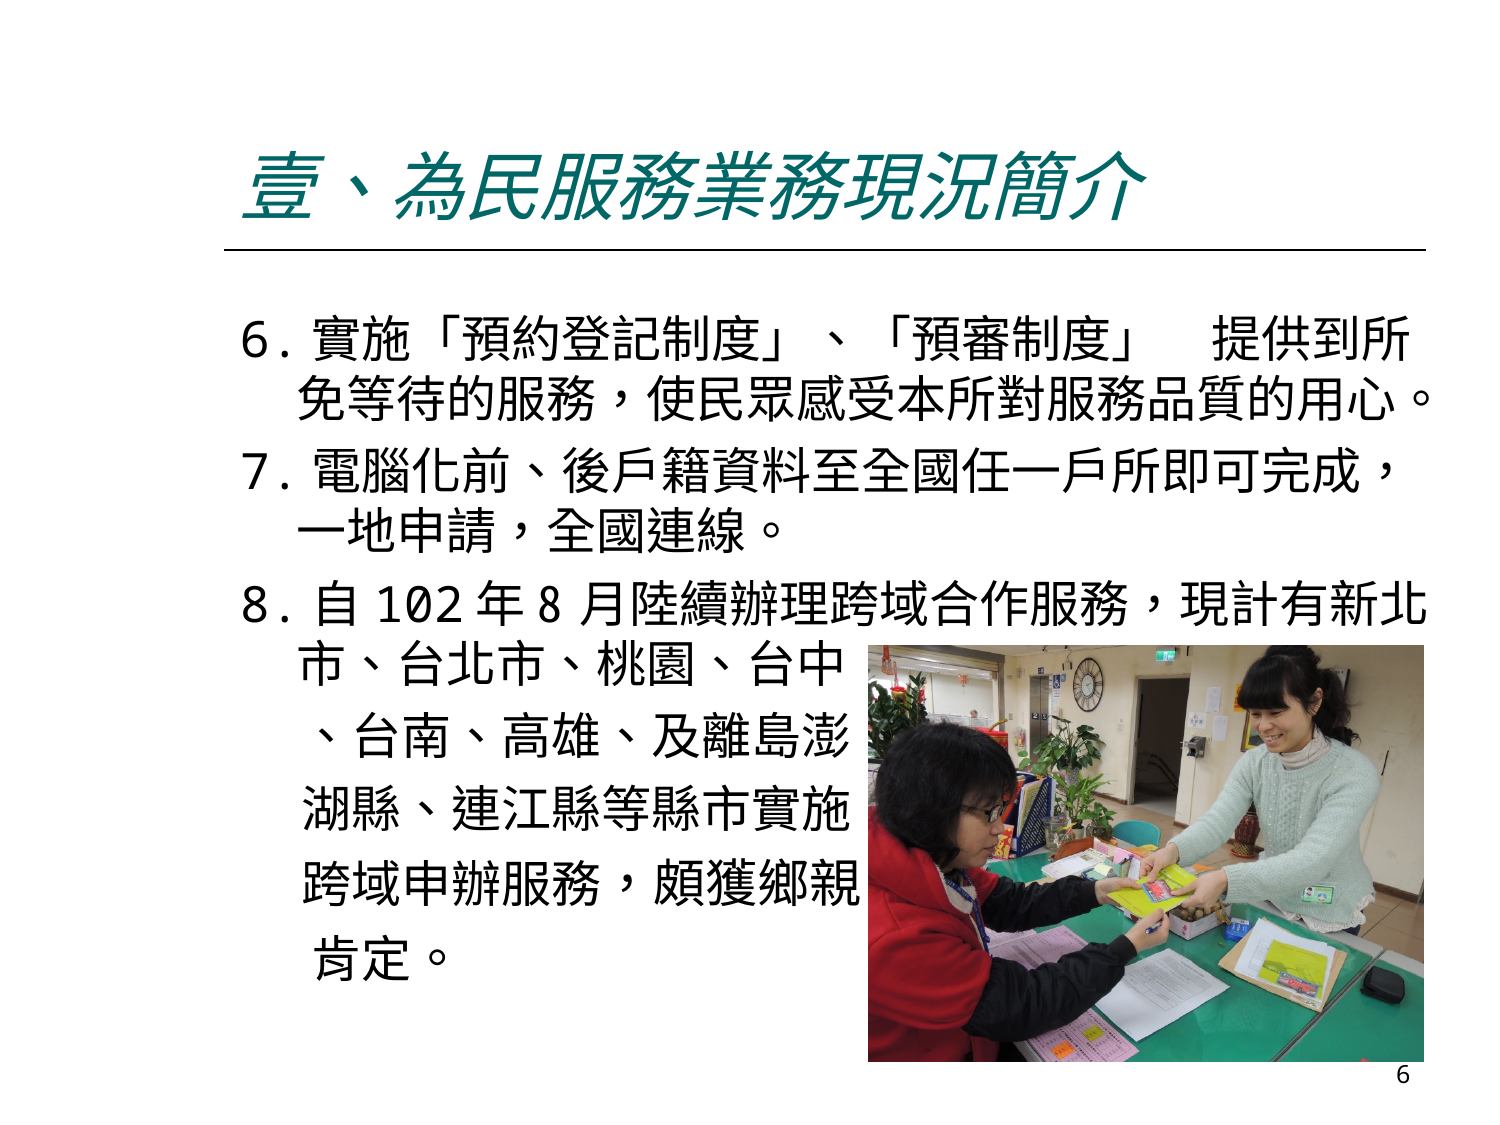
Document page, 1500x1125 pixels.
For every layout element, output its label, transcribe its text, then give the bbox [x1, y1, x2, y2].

text_box <編號> [1074, 1078, 1426, 1101]
picture [868, 645, 1424, 1062]
list 6.實施「預約登記制度」、「預審制度」 提供到所免等待的服務，使民眾感受本所對服務品質的用心。 7.電腦化前、後戶籍資料至全國任一戶所即可完成，一地申請，全國連線。 8.自102年8月陸續辦理跨域合作服務，現計有新北市、台北市、桃園、台中 、台南、高雄、及離島澎 湖縣、連江縣等縣市實施 跨域申辦服務，頗獲鄉親 肯定。 [224, 299, 1471, 1078]
title 壹、為民服務業務現況簡介 [224, 49, 1425, 237]
